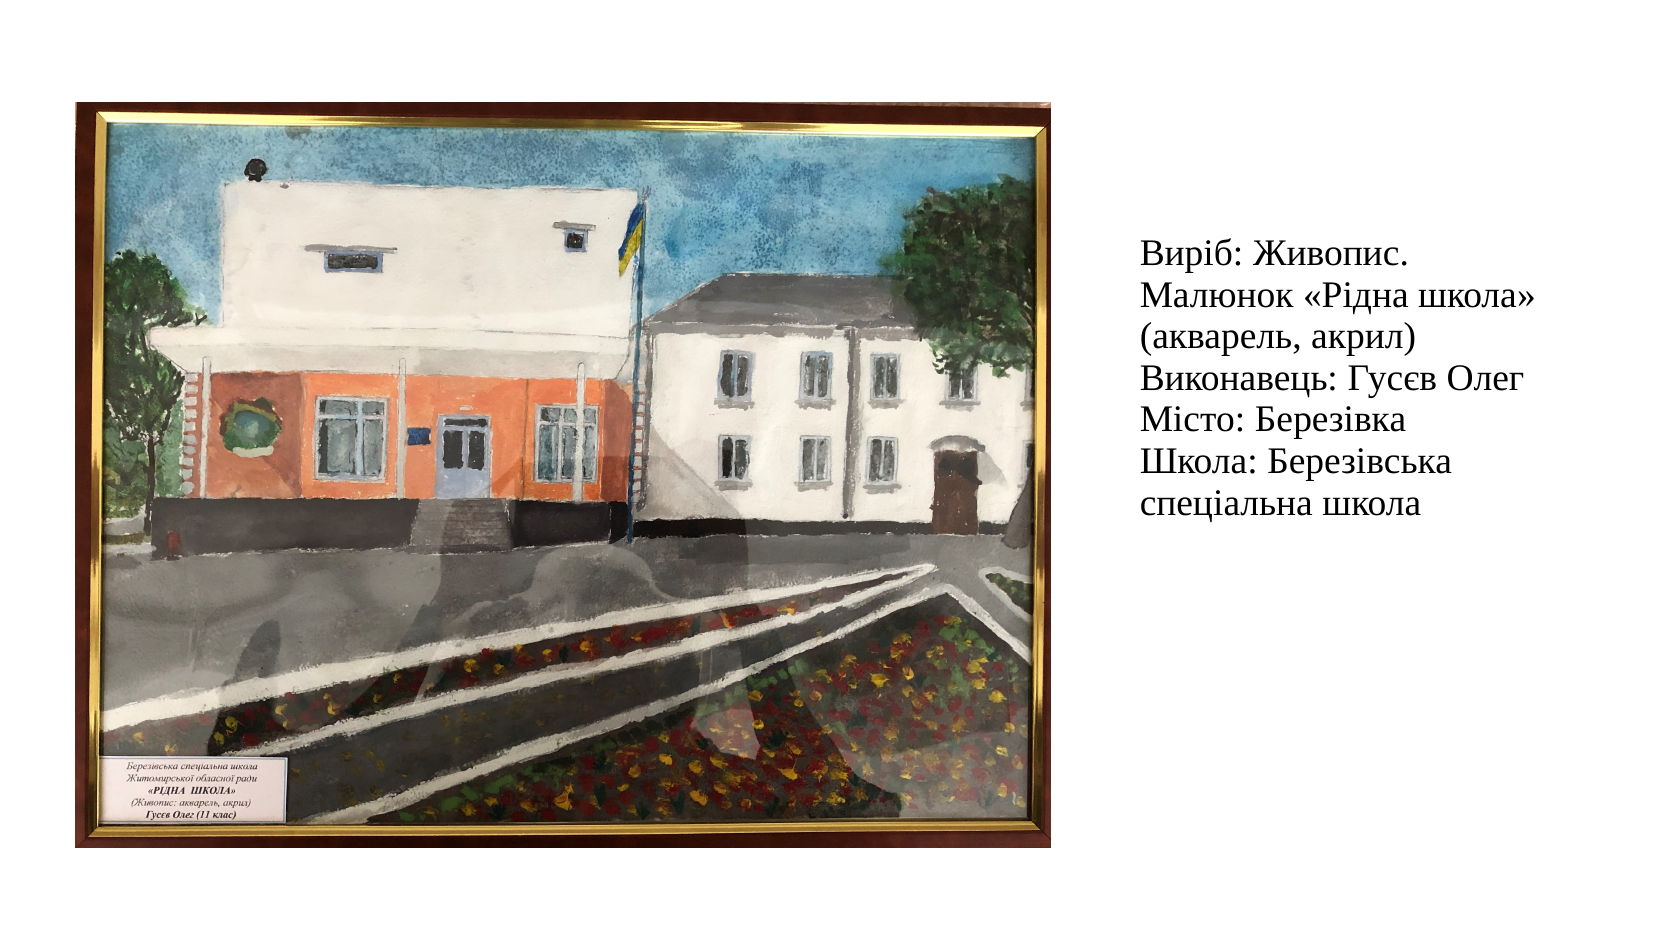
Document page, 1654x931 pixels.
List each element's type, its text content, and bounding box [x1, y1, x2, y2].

picture [75, 102, 1051, 848]
text_box Виріб: Живопис. Малюнок «Рідна школа» (акварель, акрил) Виконавець: Гусєв Олег Місто: Березівка Школа: Березівська спеціальна школа [1125, 225, 1576, 564]
